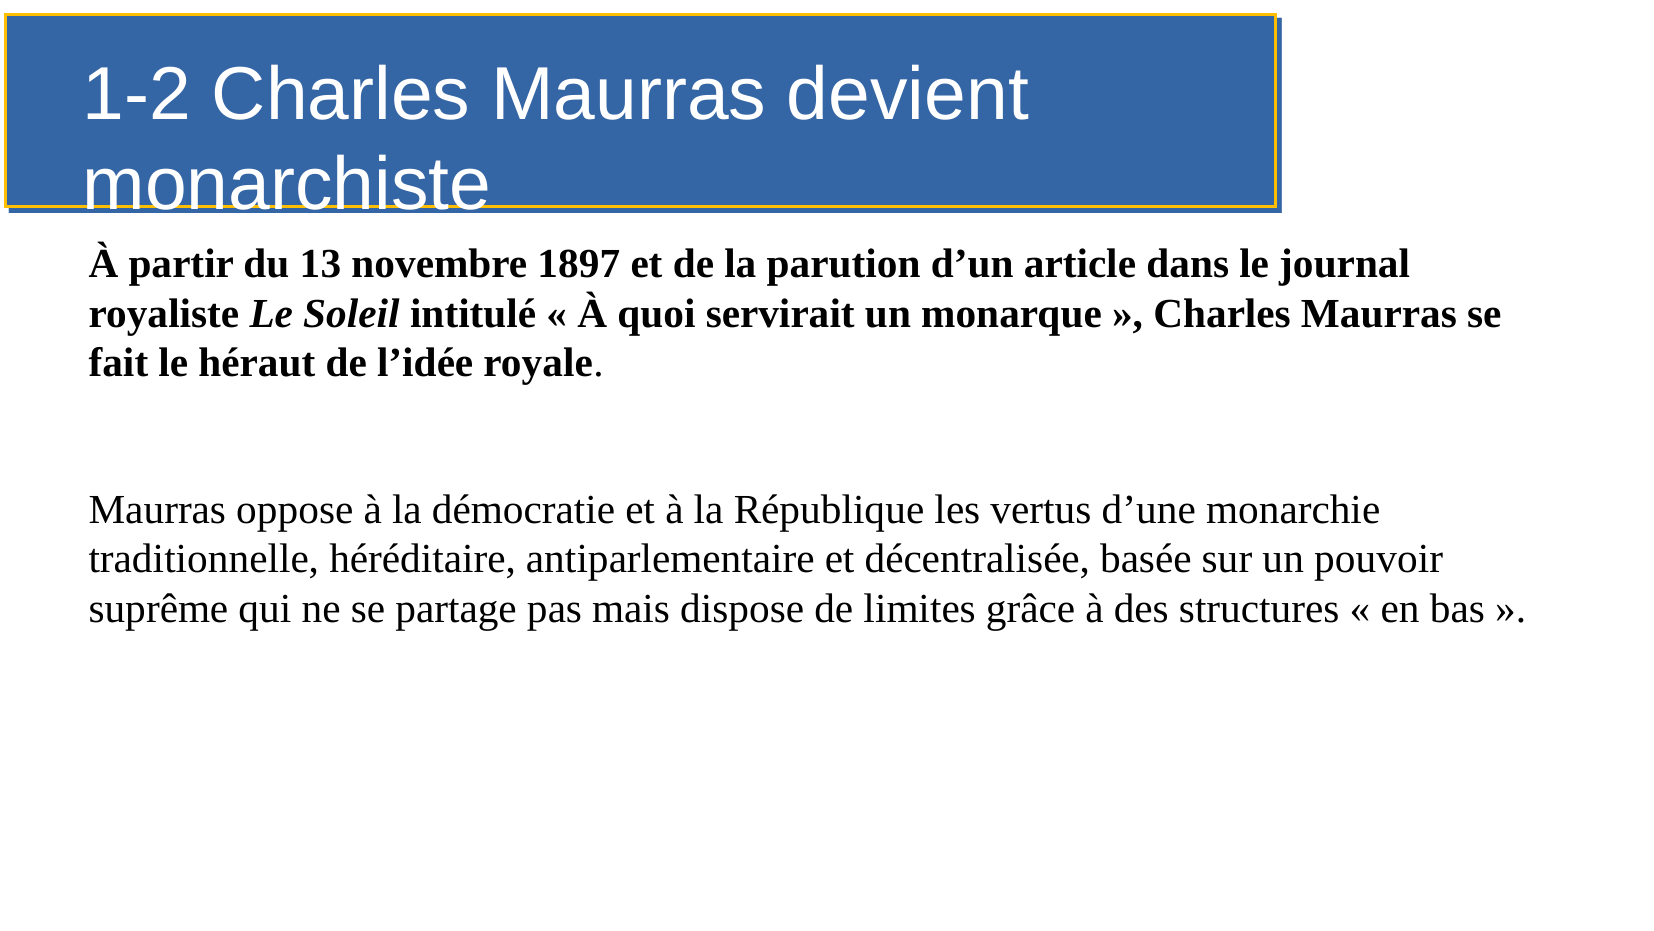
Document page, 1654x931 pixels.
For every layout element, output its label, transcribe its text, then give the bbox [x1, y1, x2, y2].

list À partir du 13 novembre 1897 et de la parution d’un article dans le journal royaliste Le Soleil intitulé « À quoi servirait un monarque », Charles Maurras se fait le héraut de l’idée royale. Maurras oppose à la démocratie et à la République les vertus d’une monarchie traditionnelle, héréditaire, antiparlementaire et décentralisée, basée sur un pouvoir suprême qui ne se partage pas mais dispose de limites grâce à des structures « en bas ». [88, 236, 1565, 798]
title 1-2 Charles Maurras devient monarchiste [82, 44, 1235, 192]
